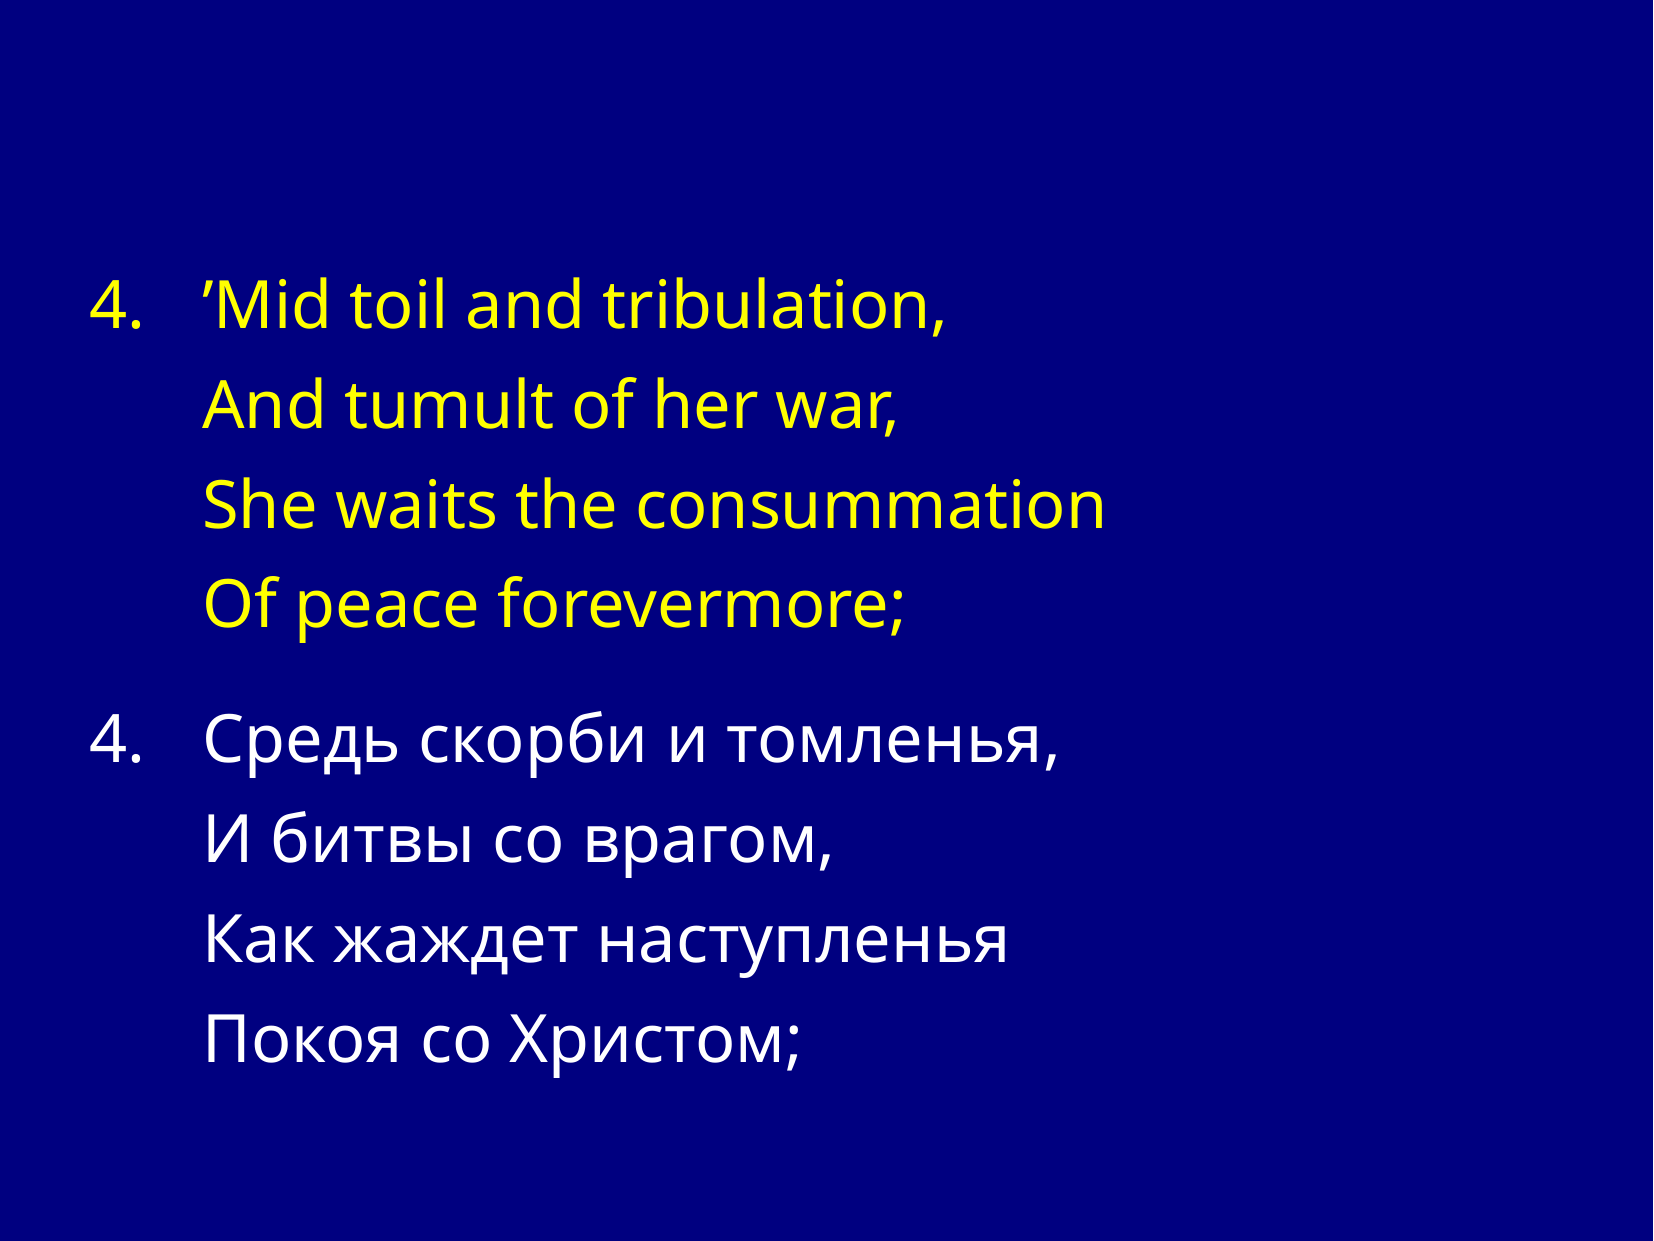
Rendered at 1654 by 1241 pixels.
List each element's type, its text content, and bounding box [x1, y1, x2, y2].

text_box 4. Средь скорби и томленья, И битвы со врагом, Как жаждет наступленья Покоя со Христом; [75, 675, 1576, 1163]
text_box 4. ’Mid toil and tribulation, And tumult of her war, She waits the consummation Of peace forevermore; [75, 150, 1576, 638]
